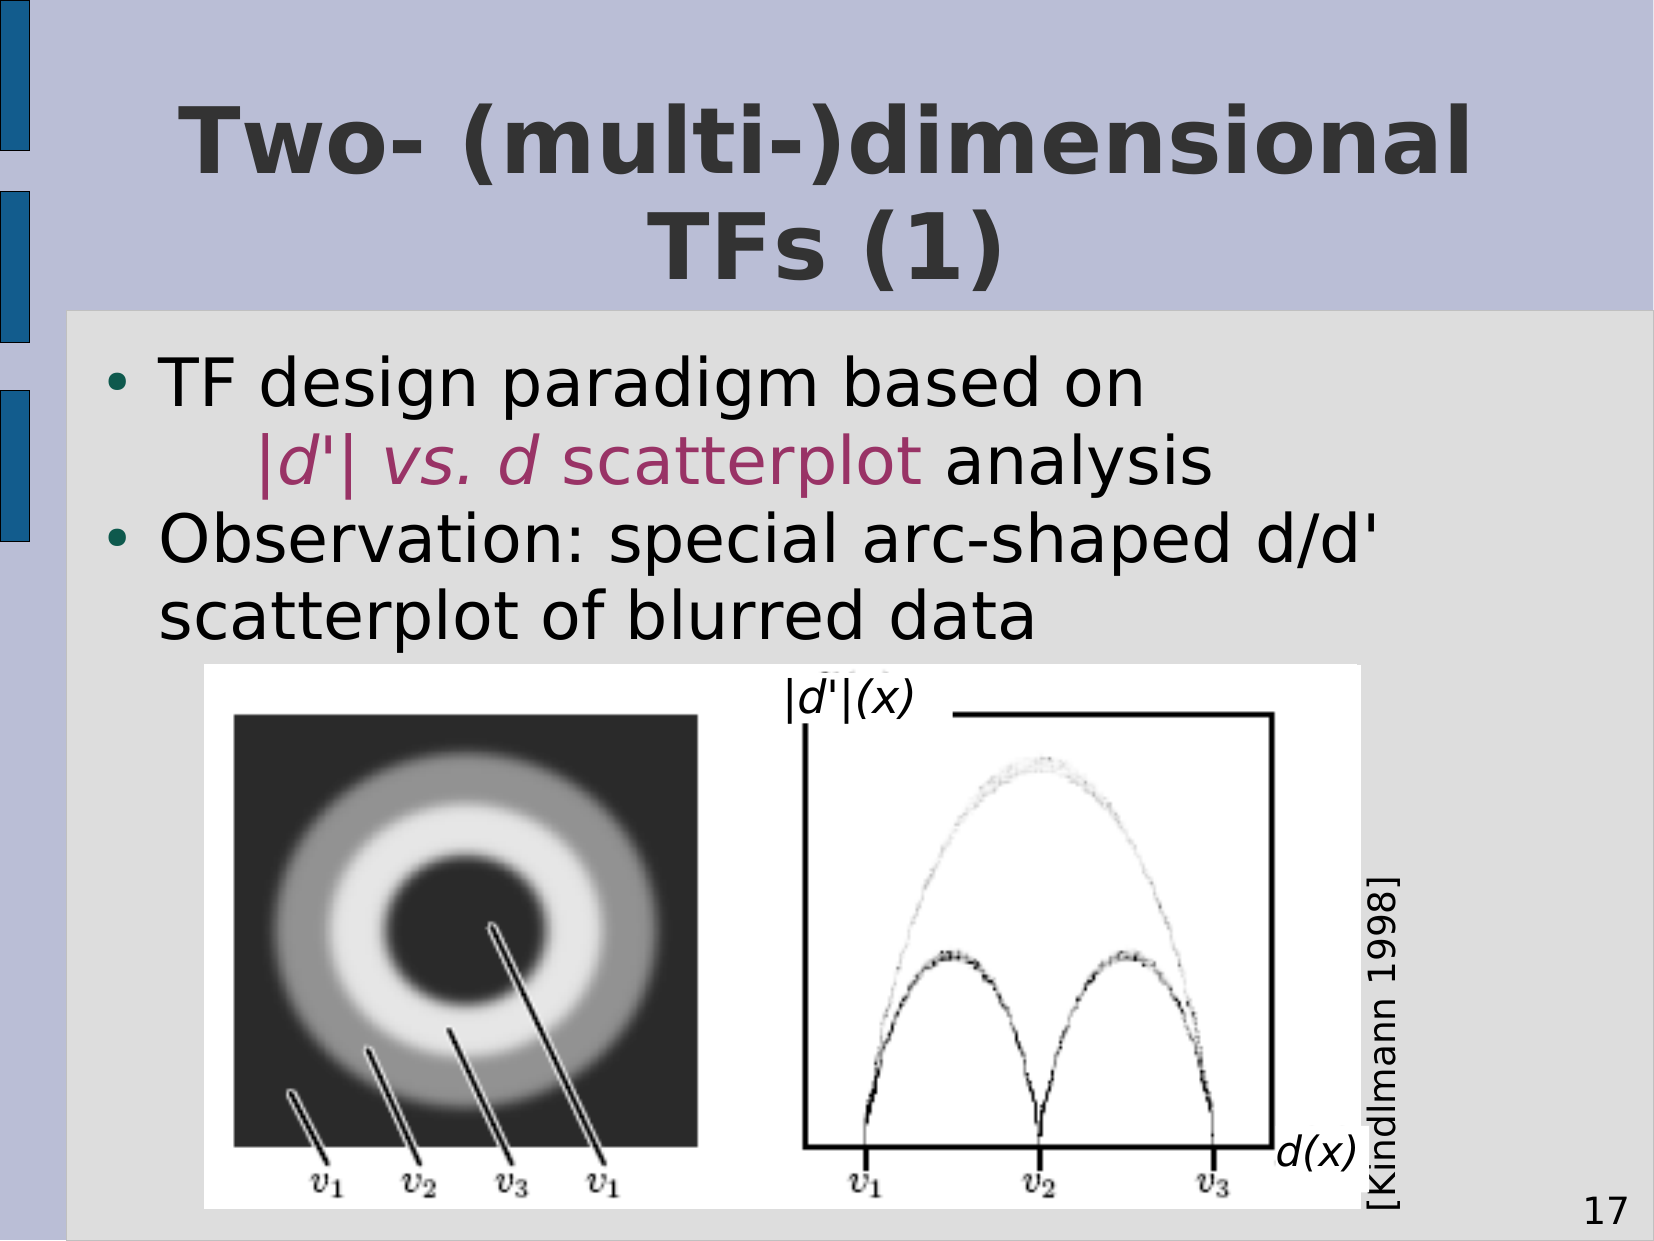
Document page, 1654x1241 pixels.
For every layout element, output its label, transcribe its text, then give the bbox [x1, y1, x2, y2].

text_box |d'|(x) [782, 672, 953, 724]
title Two- (multi-)dimensional TFs (1) [121, 87, 1534, 302]
text_box d(x) [1275, 1125, 1370, 1193]
picture [204, 1191, 1353, 1210]
text_box [Kindlmann 1998] [1353, 860, 1412, 1227]
list TF design paradigm based on |d'| vs. d scatterplot analysis Observation: special arc-shaped d/d' scatterplot of blurred data [87, 344, 1639, 1191]
